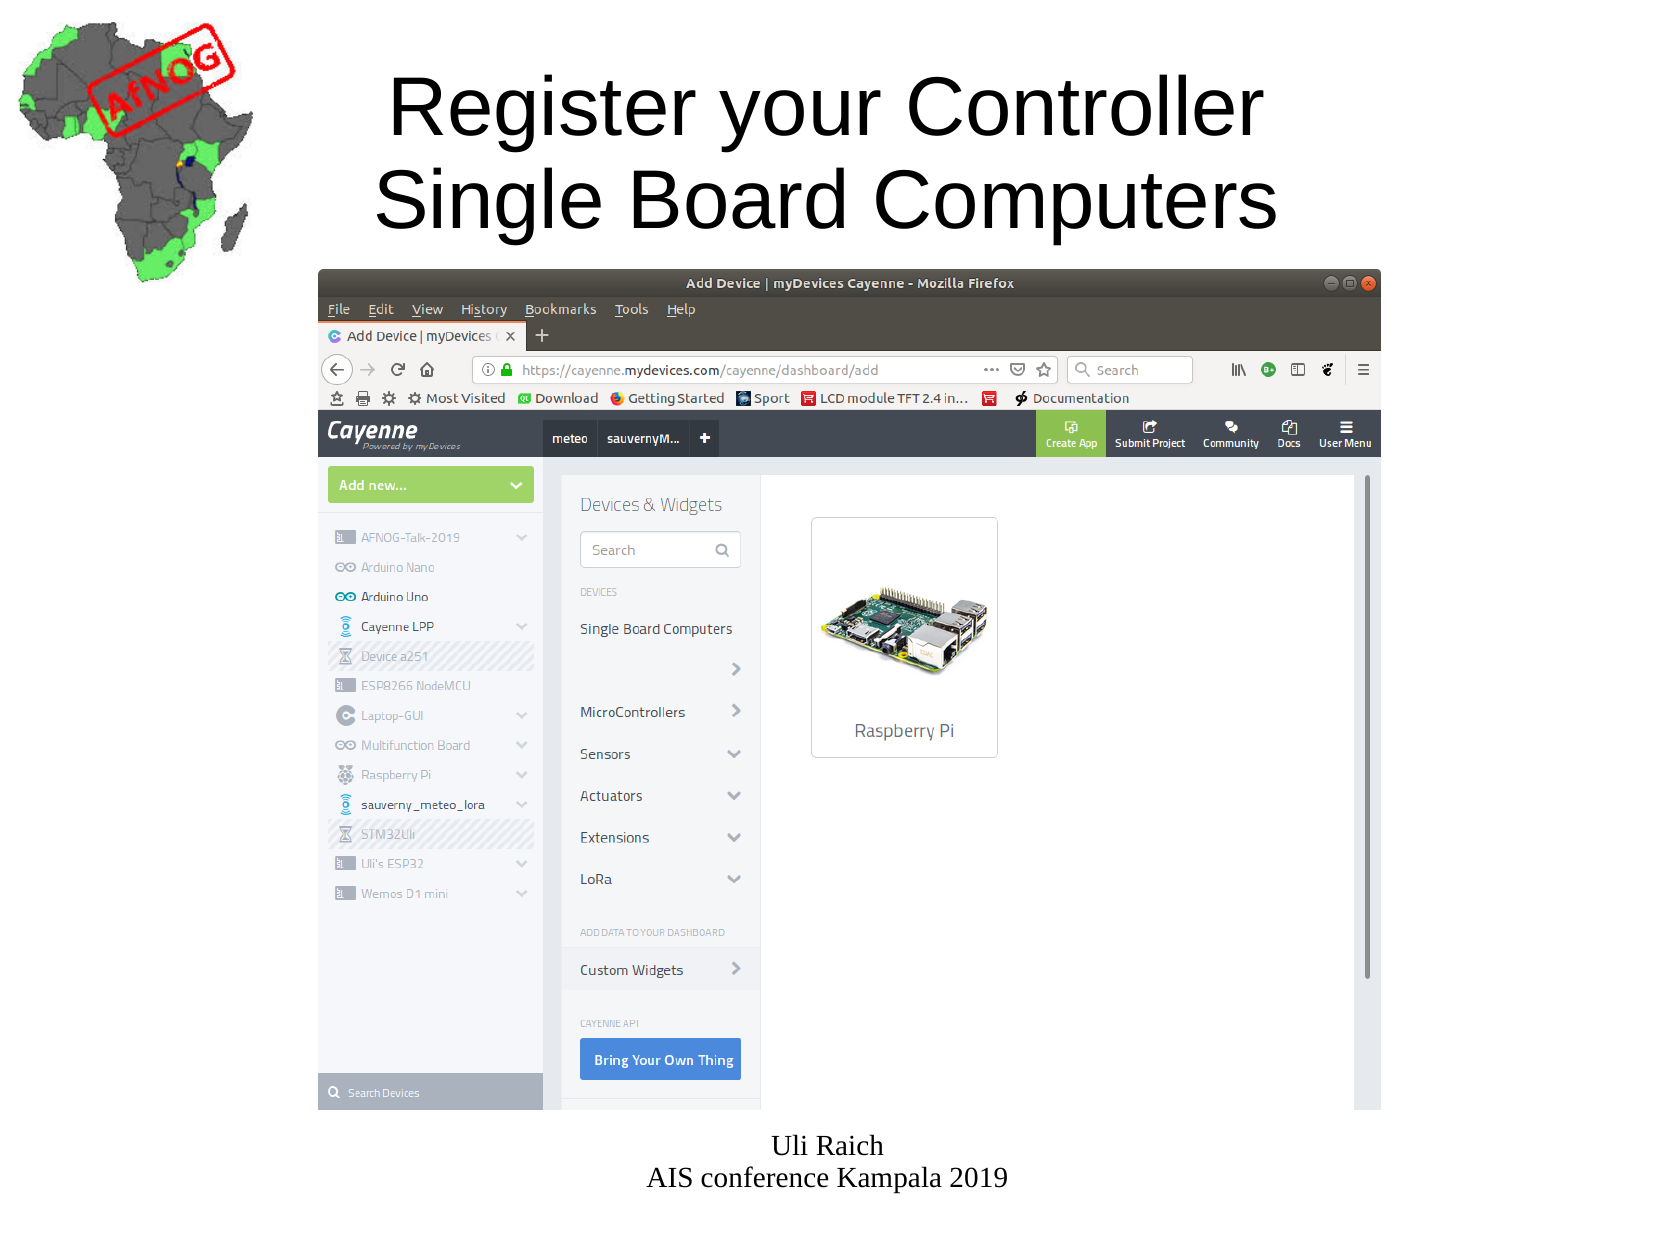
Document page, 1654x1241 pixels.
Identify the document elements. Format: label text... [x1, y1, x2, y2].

picture [318, 269, 1381, 1111]
title Register your Controller Single Board Computers [82, 49, 1571, 257]
picture [9, 0, 259, 291]
